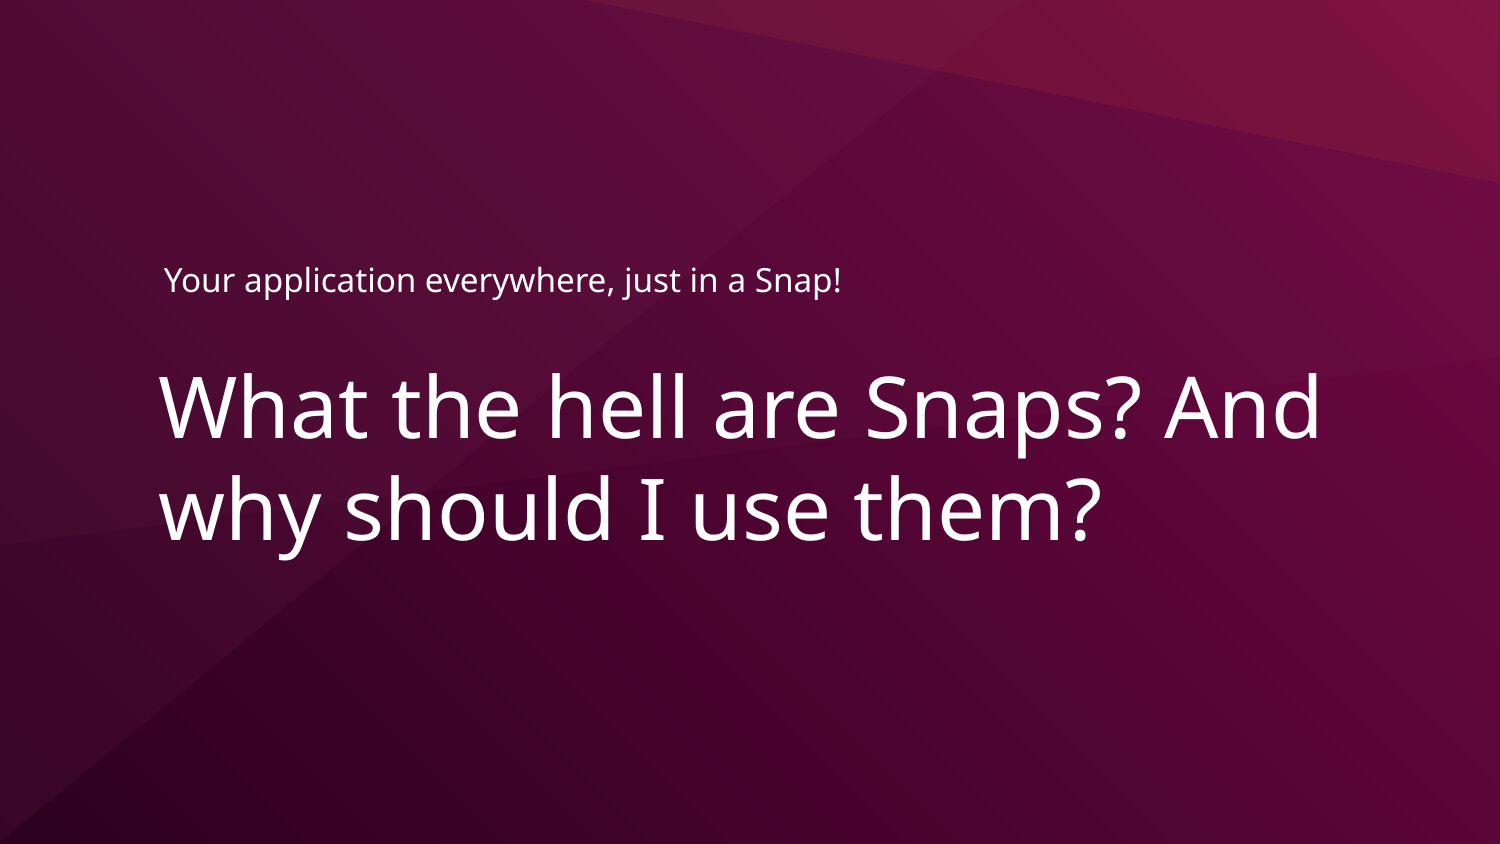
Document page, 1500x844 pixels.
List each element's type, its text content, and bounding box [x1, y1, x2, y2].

title What the hell are Snaps? And why should I use them? [158, 352, 1378, 607]
subtitle Your application everywhere, just in a Snap! [163, 259, 940, 324]
